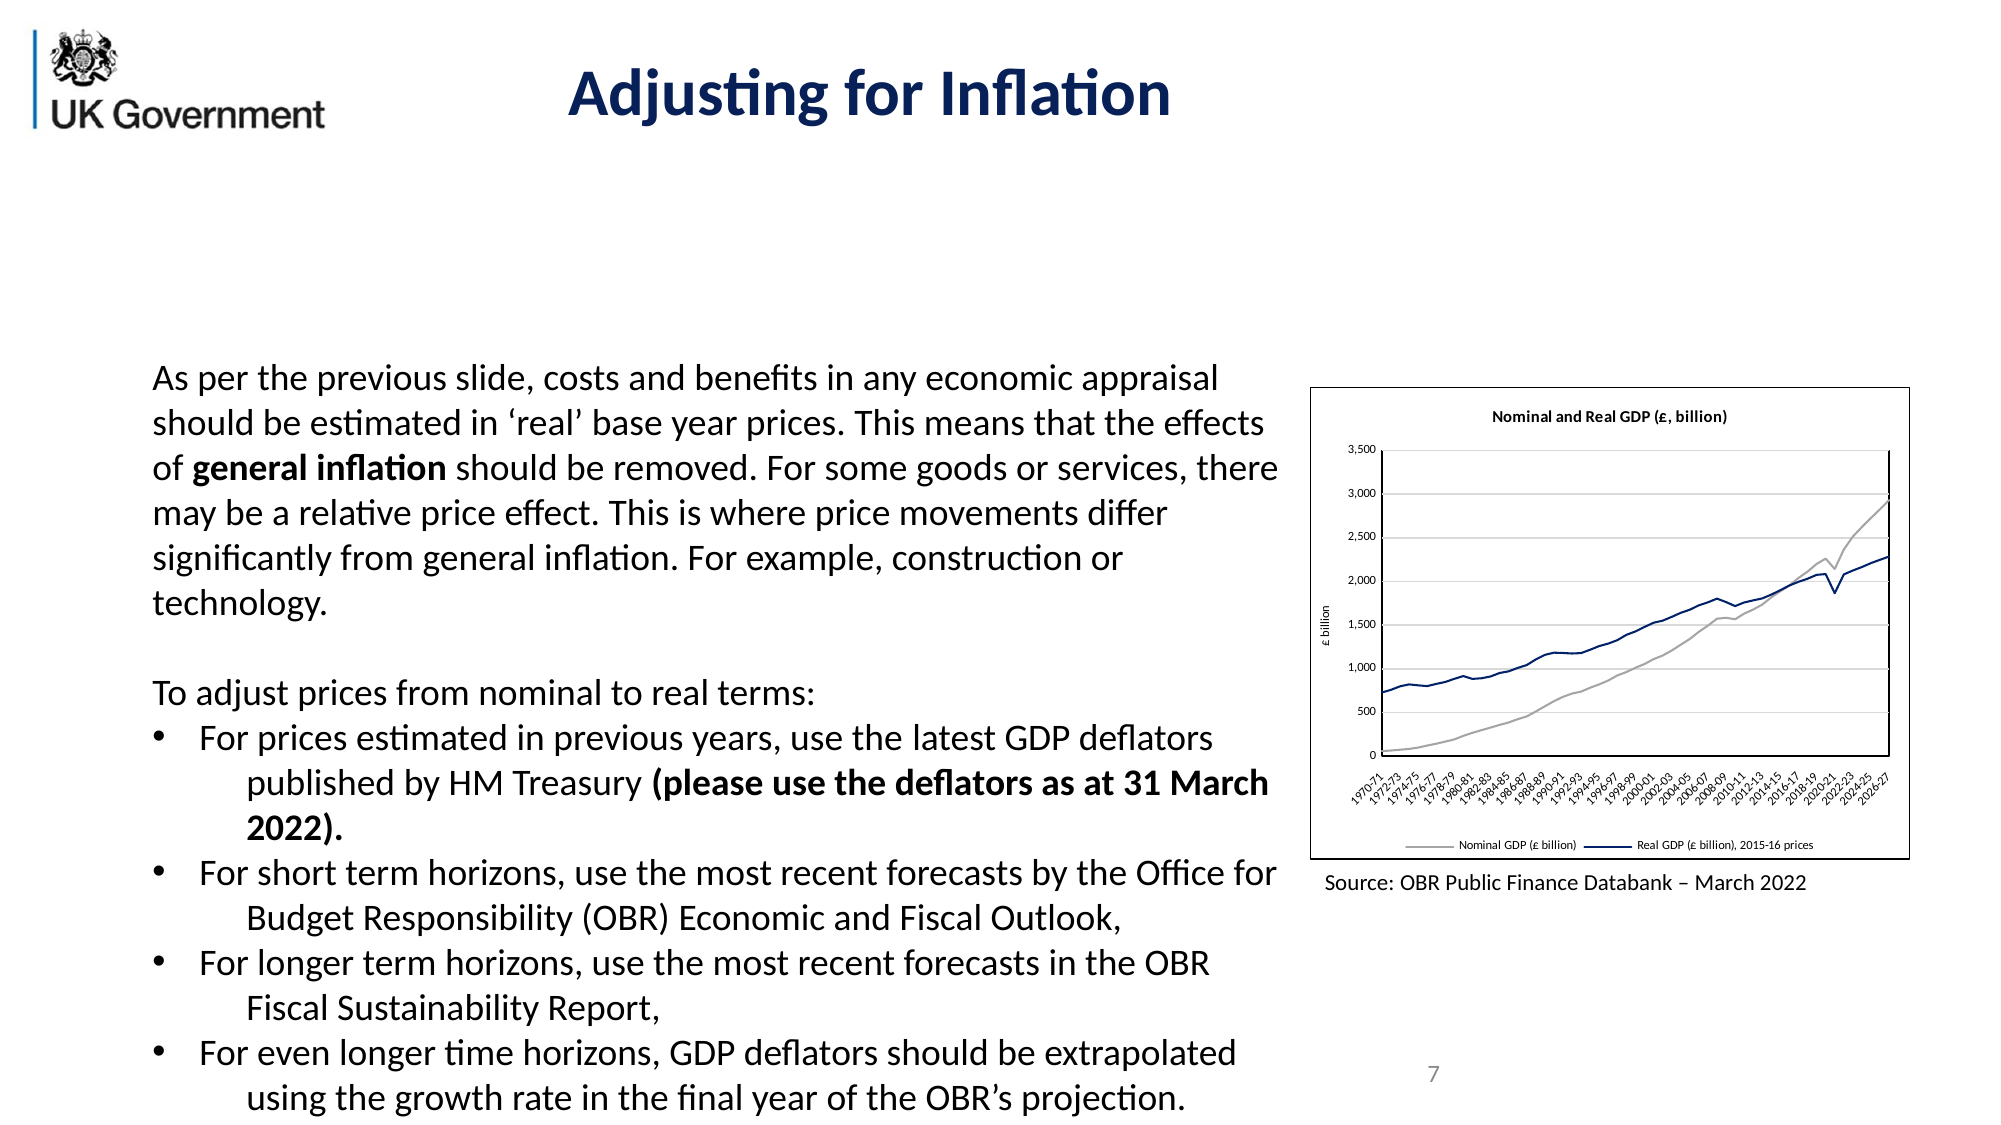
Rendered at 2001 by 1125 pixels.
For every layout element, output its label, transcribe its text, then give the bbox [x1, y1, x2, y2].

picture [19, 0, 363, 138]
text_box 7 [1412, 1042, 1863, 1103]
text_box As per the previous slide, costs and benefits in any economic appraisal should be estimated in ‘real’ base year prices. This means that the effects of general inflation should be removed. For some goods or services, there may be a relative price effect. This is where price movements differ significantly from general inflation. For example, construction or technology. To adjust prices from nominal to real terms: For prices estimated in previous years, use the latest GDP deflators published by HM Treasury (please use the deflators as at 31 March 2022). For short term horizons, use the most recent forecasts by the Office for Budget Responsibility (OBR) Economic and Fiscal Outlook, For longer term horizons, use the most recent forecasts in the OBR Fiscal Sustainability Report, For even longer time horizons, GDP deflators should be extrapolated using the growth rate in the final year of the OBR’s projection. [137, 345, 1296, 1125]
chart [1309, 386, 1911, 859]
text_box Adjusting for Inflation [553, 41, 1911, 138]
text_box Source: OBR Public Finance Databank – March 2022 [1309, 859, 1911, 903]
